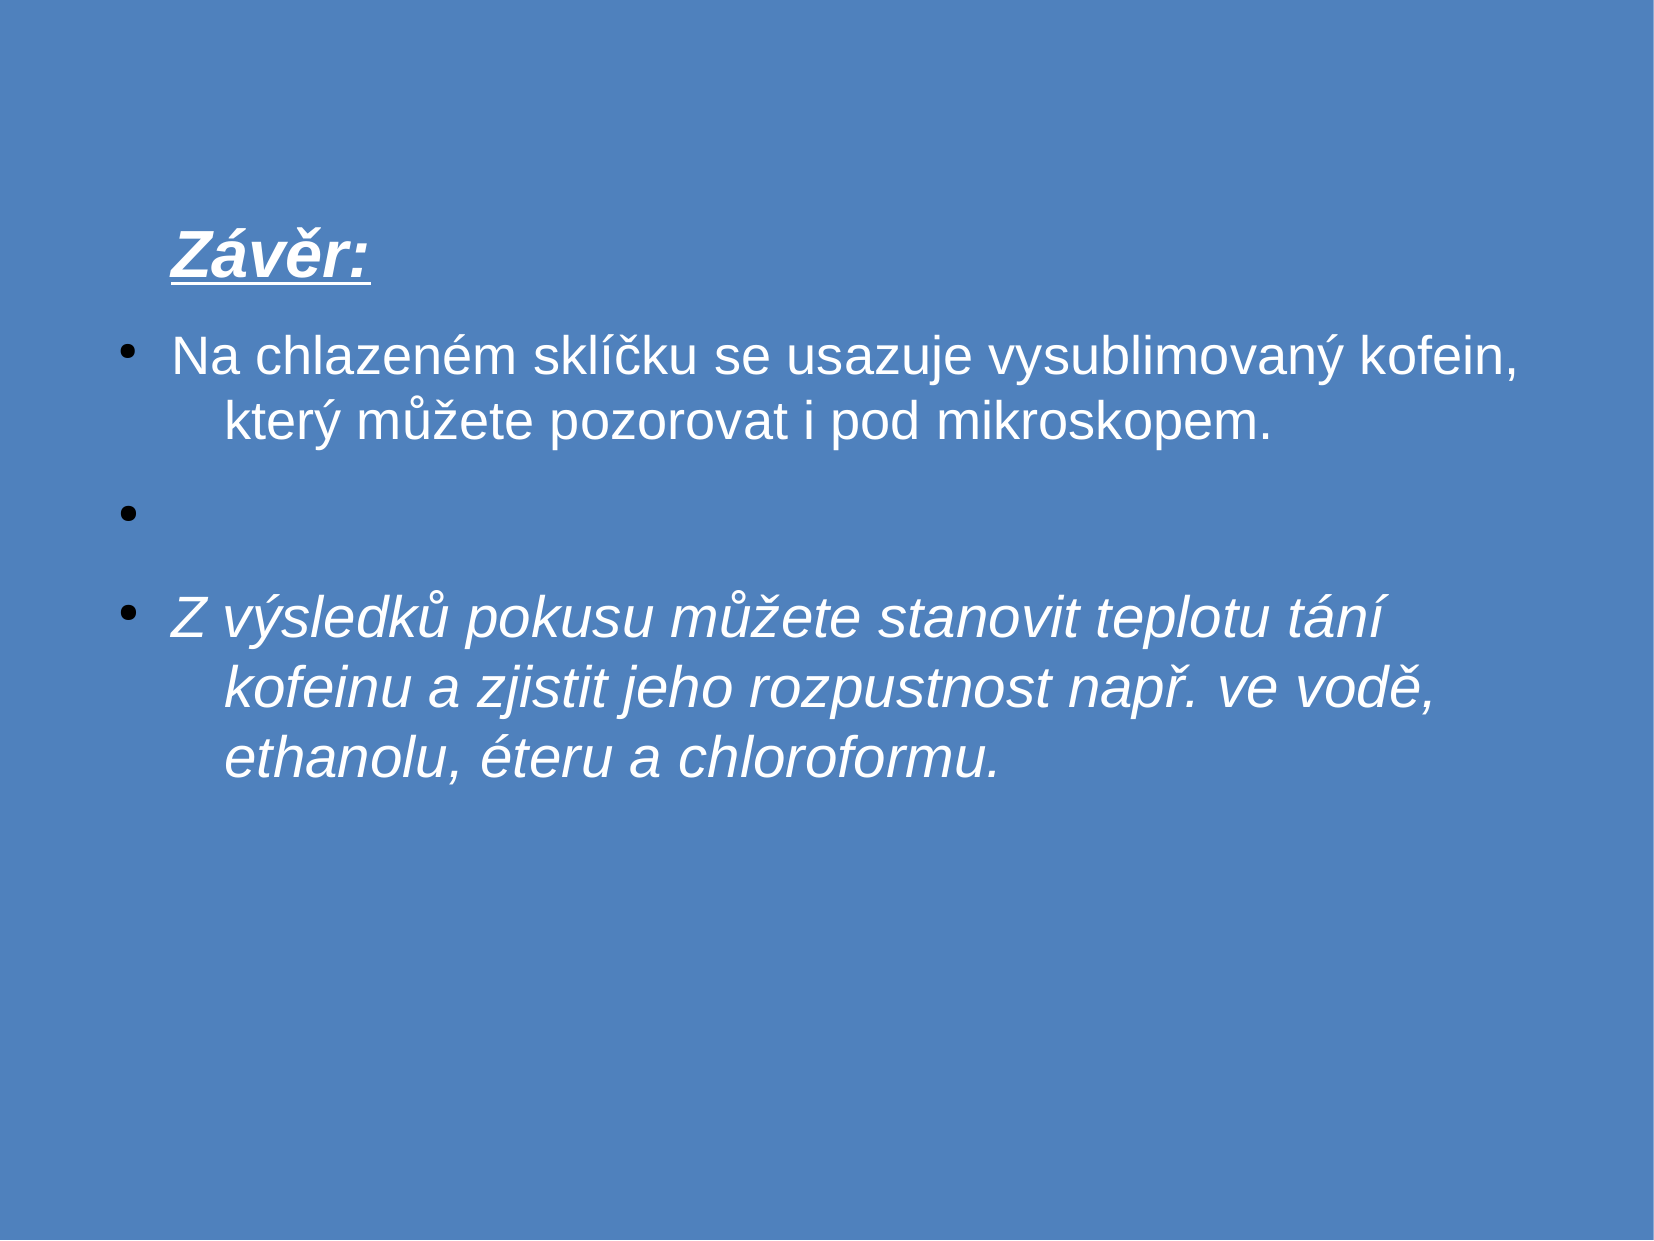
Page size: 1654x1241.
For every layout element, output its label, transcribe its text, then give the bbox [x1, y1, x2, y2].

list Závěr: Na chlazeném sklíčku se usazuje vysublimovaný kofein, který můžete pozorovat i pod mikroskopem. Z výsledků pokusu můžete stanovit teplotu tání kofeinu a zjistit jeho rozpustnost např. ve vodě, ethanolu, éteru a chloroformu. [82, 210, 1571, 1030]
